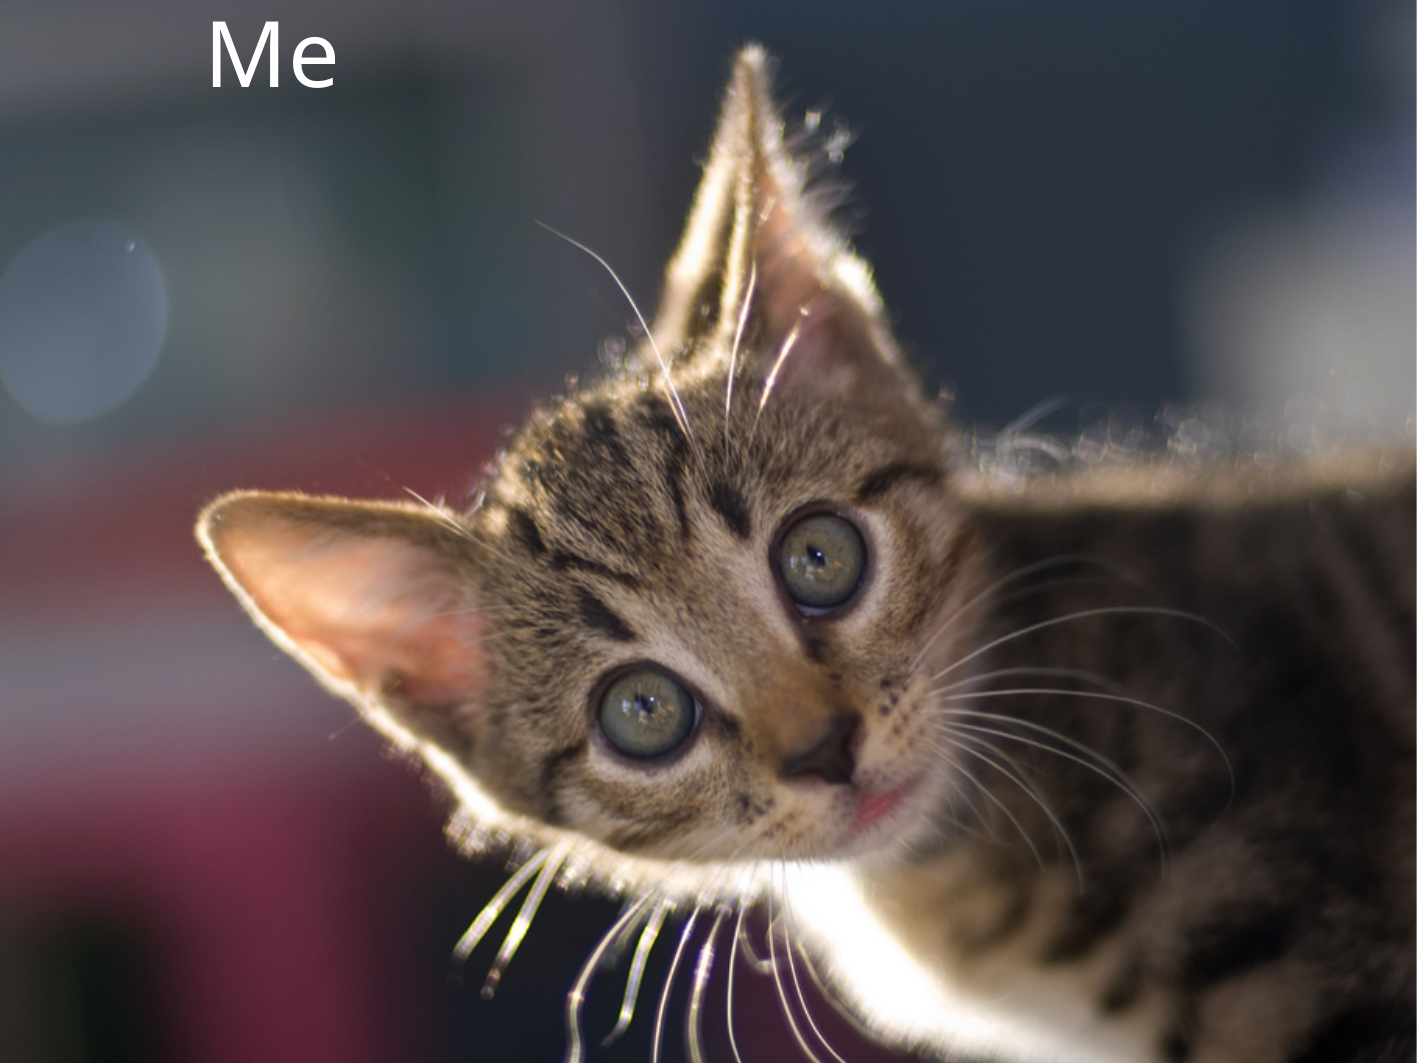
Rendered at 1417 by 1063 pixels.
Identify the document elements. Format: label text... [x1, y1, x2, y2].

text_box Me [0, 0, 546, 117]
picture [0, 0, 1417, 1063]
